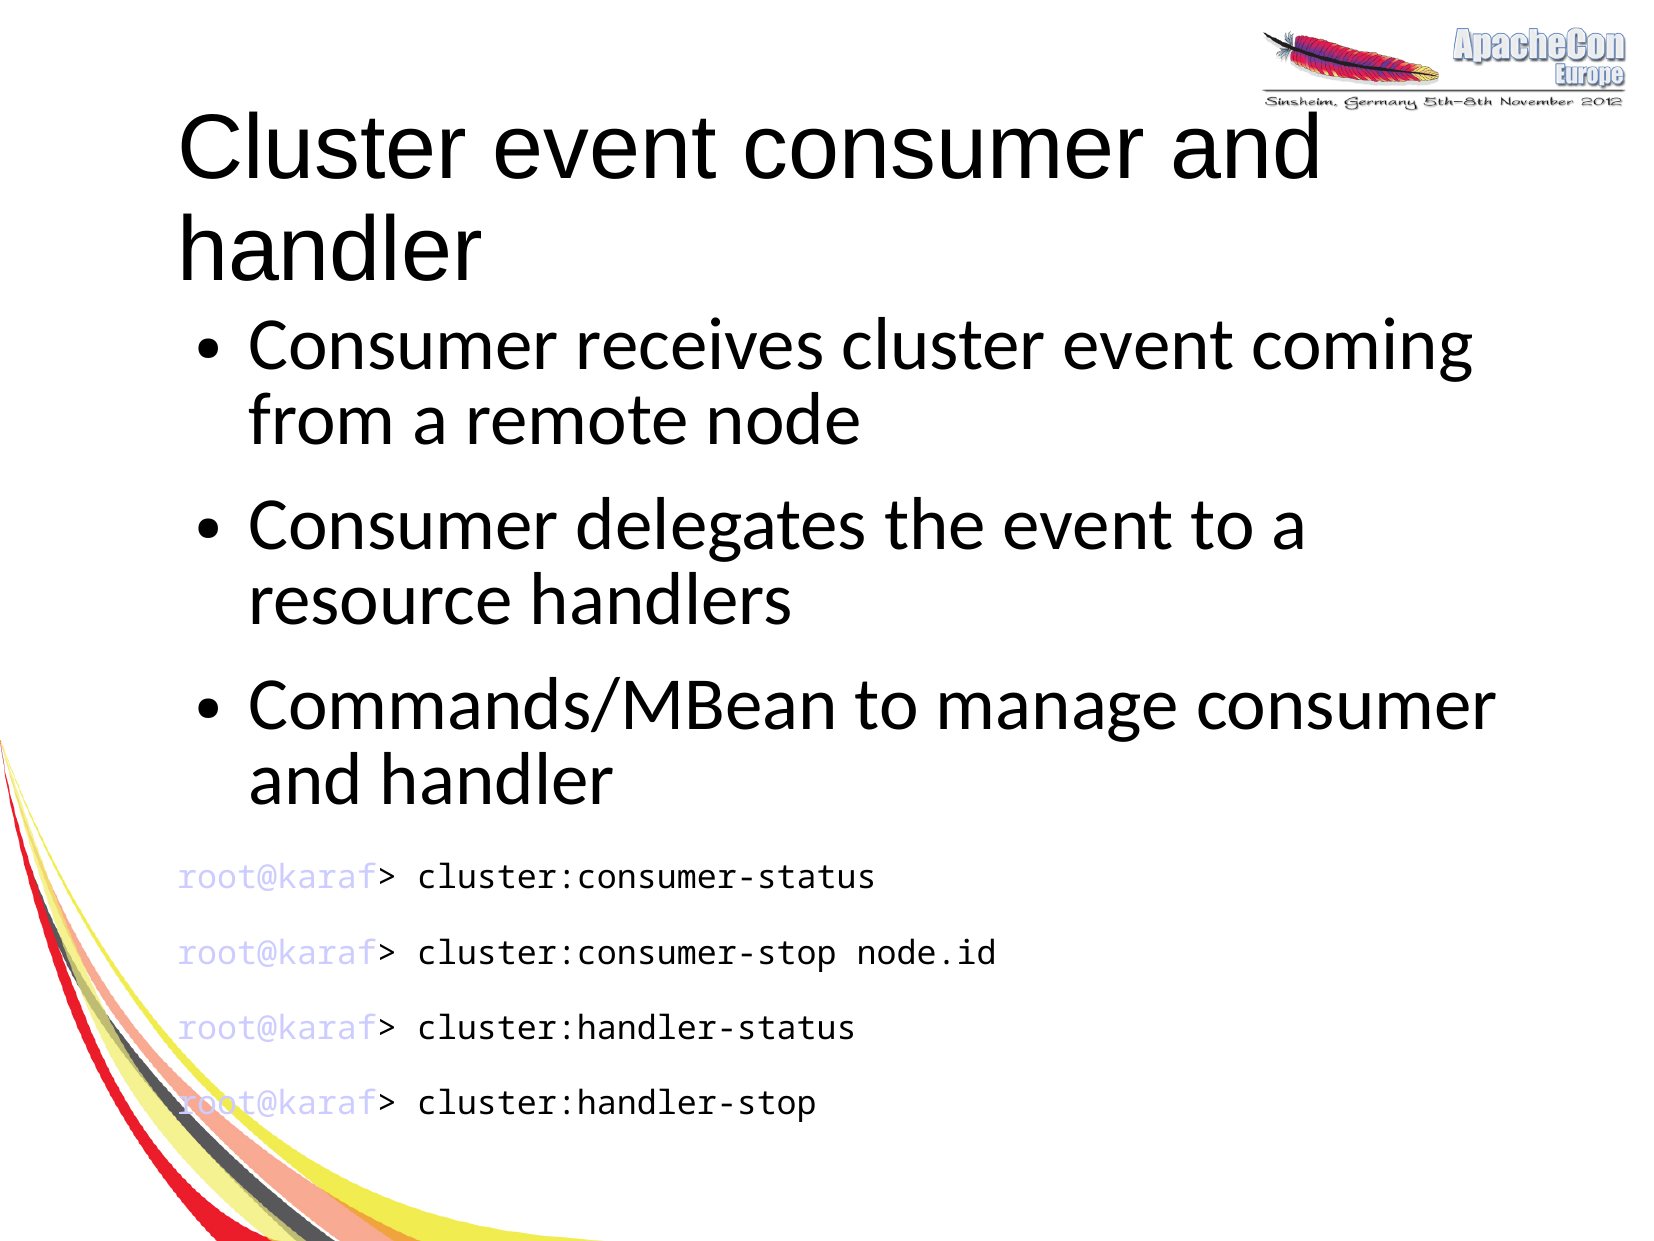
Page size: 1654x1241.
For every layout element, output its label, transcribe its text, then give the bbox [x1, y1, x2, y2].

picture [0, 0, 1654, 1241]
list Consumer receives cluster event coming from a remote node Consumer delegates the event to a resource handlers Commands/MBean to manage consumer and handler root@karaf> cluster:consumer-status root@karaf> cluster:consumer-stop node.id root@karaf> cluster:handler-status root@karaf> cluster:handler-stop [177, 312, 1536, 1241]
title Cluster event consumer and handler [177, 95, 1536, 301]
